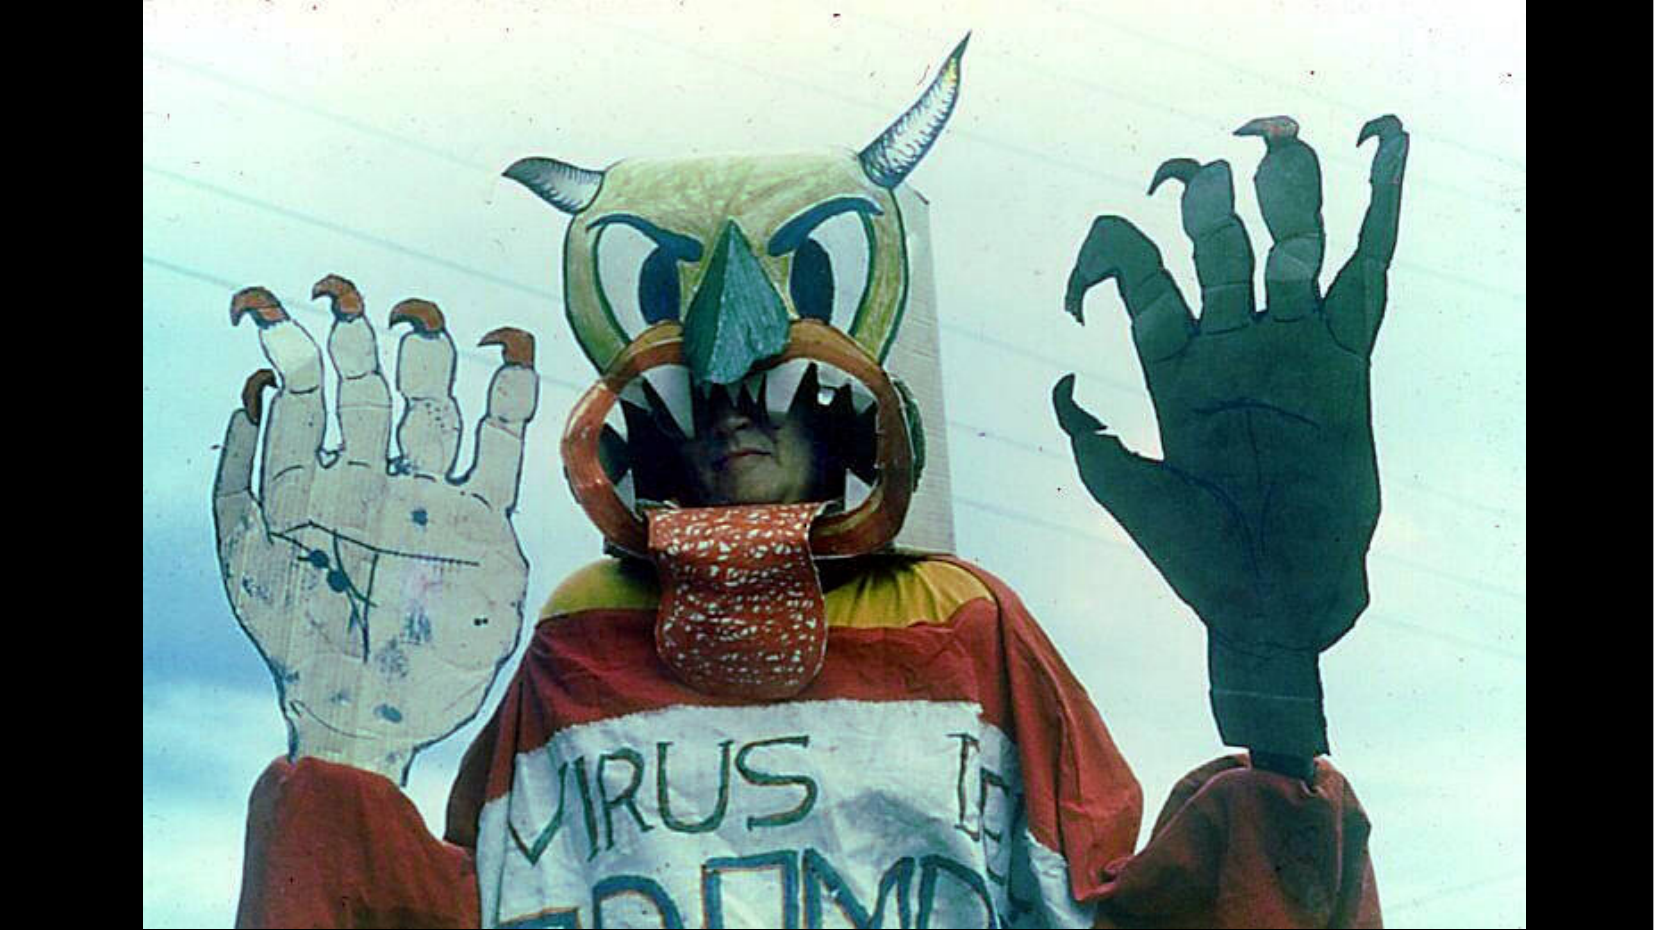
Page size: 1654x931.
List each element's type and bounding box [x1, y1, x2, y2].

picture [143, 0, 1526, 929]
